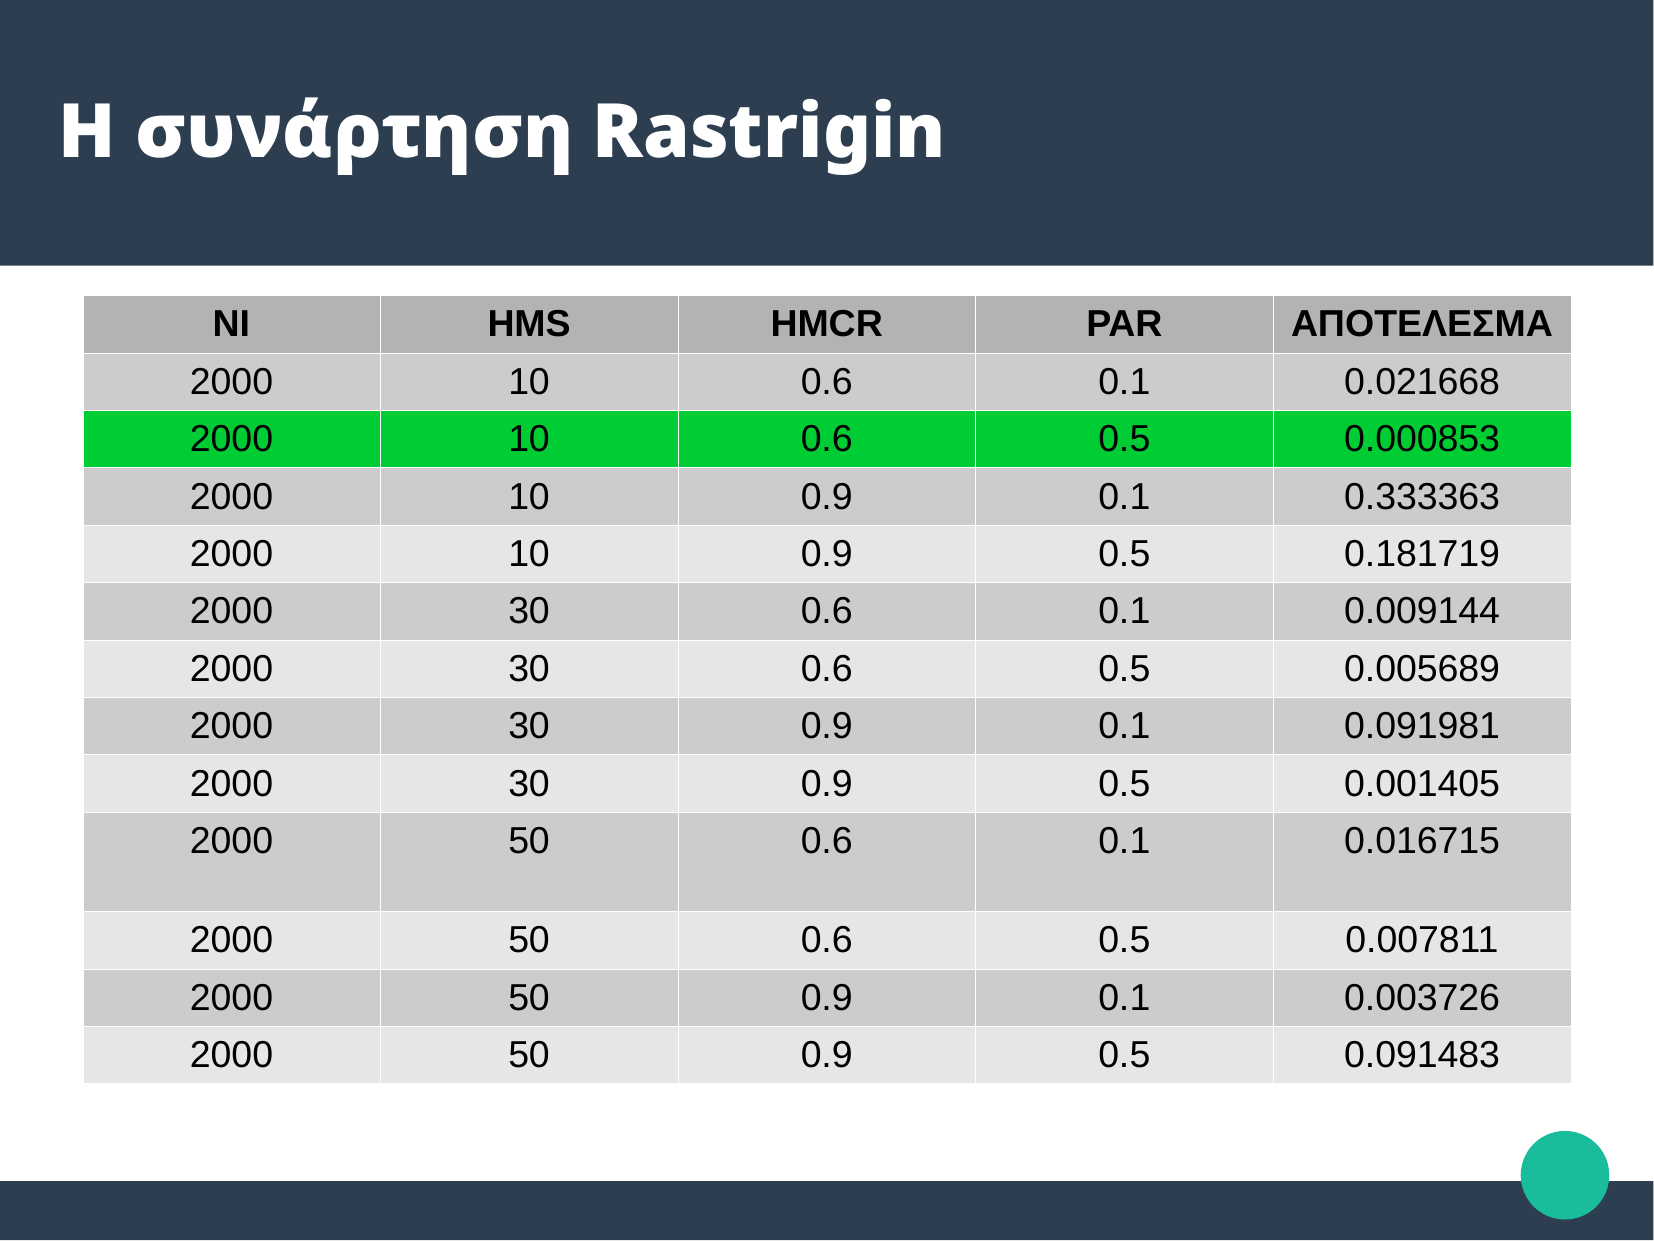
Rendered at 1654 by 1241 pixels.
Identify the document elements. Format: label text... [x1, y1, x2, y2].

table_cell 0.9 [679, 526, 975, 582]
table_cell 0.009144 [1274, 583, 1571, 640]
table_header HMCR [679, 296, 975, 353]
table_cell 2000 [84, 354, 380, 410]
table_cell 0.5 [976, 912, 1273, 969]
table_cell 2000 [84, 583, 380, 640]
table_cell 0.5 [976, 1027, 1273, 1083]
table_cell 0.181719 [1274, 526, 1571, 582]
table_cell 0.6 [679, 912, 975, 969]
table_header PAR [976, 296, 1273, 353]
table_cell 2000 [84, 468, 380, 525]
table_cell 0.000853 [1274, 411, 1571, 467]
table_cell 2000 [84, 813, 380, 911]
table_cell 2000 [84, 912, 380, 969]
table_cell 30 [381, 641, 678, 697]
table_cell 0.1 [976, 970, 1273, 1026]
title Η συνάρτηση Rastrigin [59, 49, 1595, 207]
table_cell 0.1 [976, 813, 1273, 911]
table_cell 0.5 [976, 411, 1273, 467]
table_cell 0.9 [679, 970, 975, 1026]
table_cell 10 [381, 354, 678, 410]
table_cell 0.6 [679, 813, 975, 911]
table_header HMS [381, 296, 678, 353]
table_cell 2000 [84, 698, 380, 754]
table_cell 2000 [84, 1027, 380, 1083]
table_cell 0.003726 [1274, 970, 1571, 1026]
table_cell 0.091483 [1274, 1027, 1571, 1083]
table_cell 0.6 [679, 641, 975, 697]
table_cell 2000 [84, 526, 380, 582]
table_cell 0.6 [679, 411, 975, 467]
table_cell 0.9 [679, 698, 975, 754]
table_cell 50 [381, 970, 678, 1026]
table_cell 0.5 [976, 641, 1273, 697]
table_cell 0.005689 [1274, 641, 1571, 697]
table_cell 0.9 [679, 1027, 975, 1083]
table_cell 30 [381, 755, 678, 812]
table_header ΑΠΟΤΕΛΕΣΜΑ [1274, 296, 1571, 353]
table_cell 0.5 [976, 526, 1273, 582]
table_cell 0.1 [976, 468, 1273, 525]
table_cell 0.091981 [1274, 698, 1571, 754]
table_cell 50 [381, 912, 678, 969]
table_cell 10 [381, 526, 678, 582]
table_cell 0.5 [976, 755, 1273, 812]
table_cell 0.021668 [1274, 354, 1571, 410]
table_cell 0.6 [679, 354, 975, 410]
table_cell 2000 [84, 755, 380, 812]
table_cell 0.9 [679, 468, 975, 525]
table_cell 2000 [84, 970, 380, 1026]
table_cell 0.016715 [1274, 813, 1571, 911]
table_cell 30 [381, 583, 678, 640]
table_cell 30 [381, 698, 678, 754]
table_cell 50 [381, 1027, 678, 1083]
table_cell 0.1 [976, 698, 1273, 754]
table_cell 0.1 [976, 583, 1273, 640]
table_cell 0.1 [976, 354, 1273, 410]
table_cell 10 [381, 411, 678, 467]
table_cell 0.333363 [1274, 468, 1571, 525]
table_cell 0.007811 [1274, 912, 1571, 969]
table_cell 0.6 [679, 583, 975, 640]
table_cell 0.9 [679, 755, 975, 812]
table_cell 2000 [84, 641, 380, 697]
table_cell 0.001405 [1274, 755, 1571, 812]
table_header NI [84, 296, 380, 353]
table_cell 10 [381, 468, 678, 525]
table_cell 50 [381, 813, 678, 911]
table_cell 2000 [84, 411, 380, 467]
